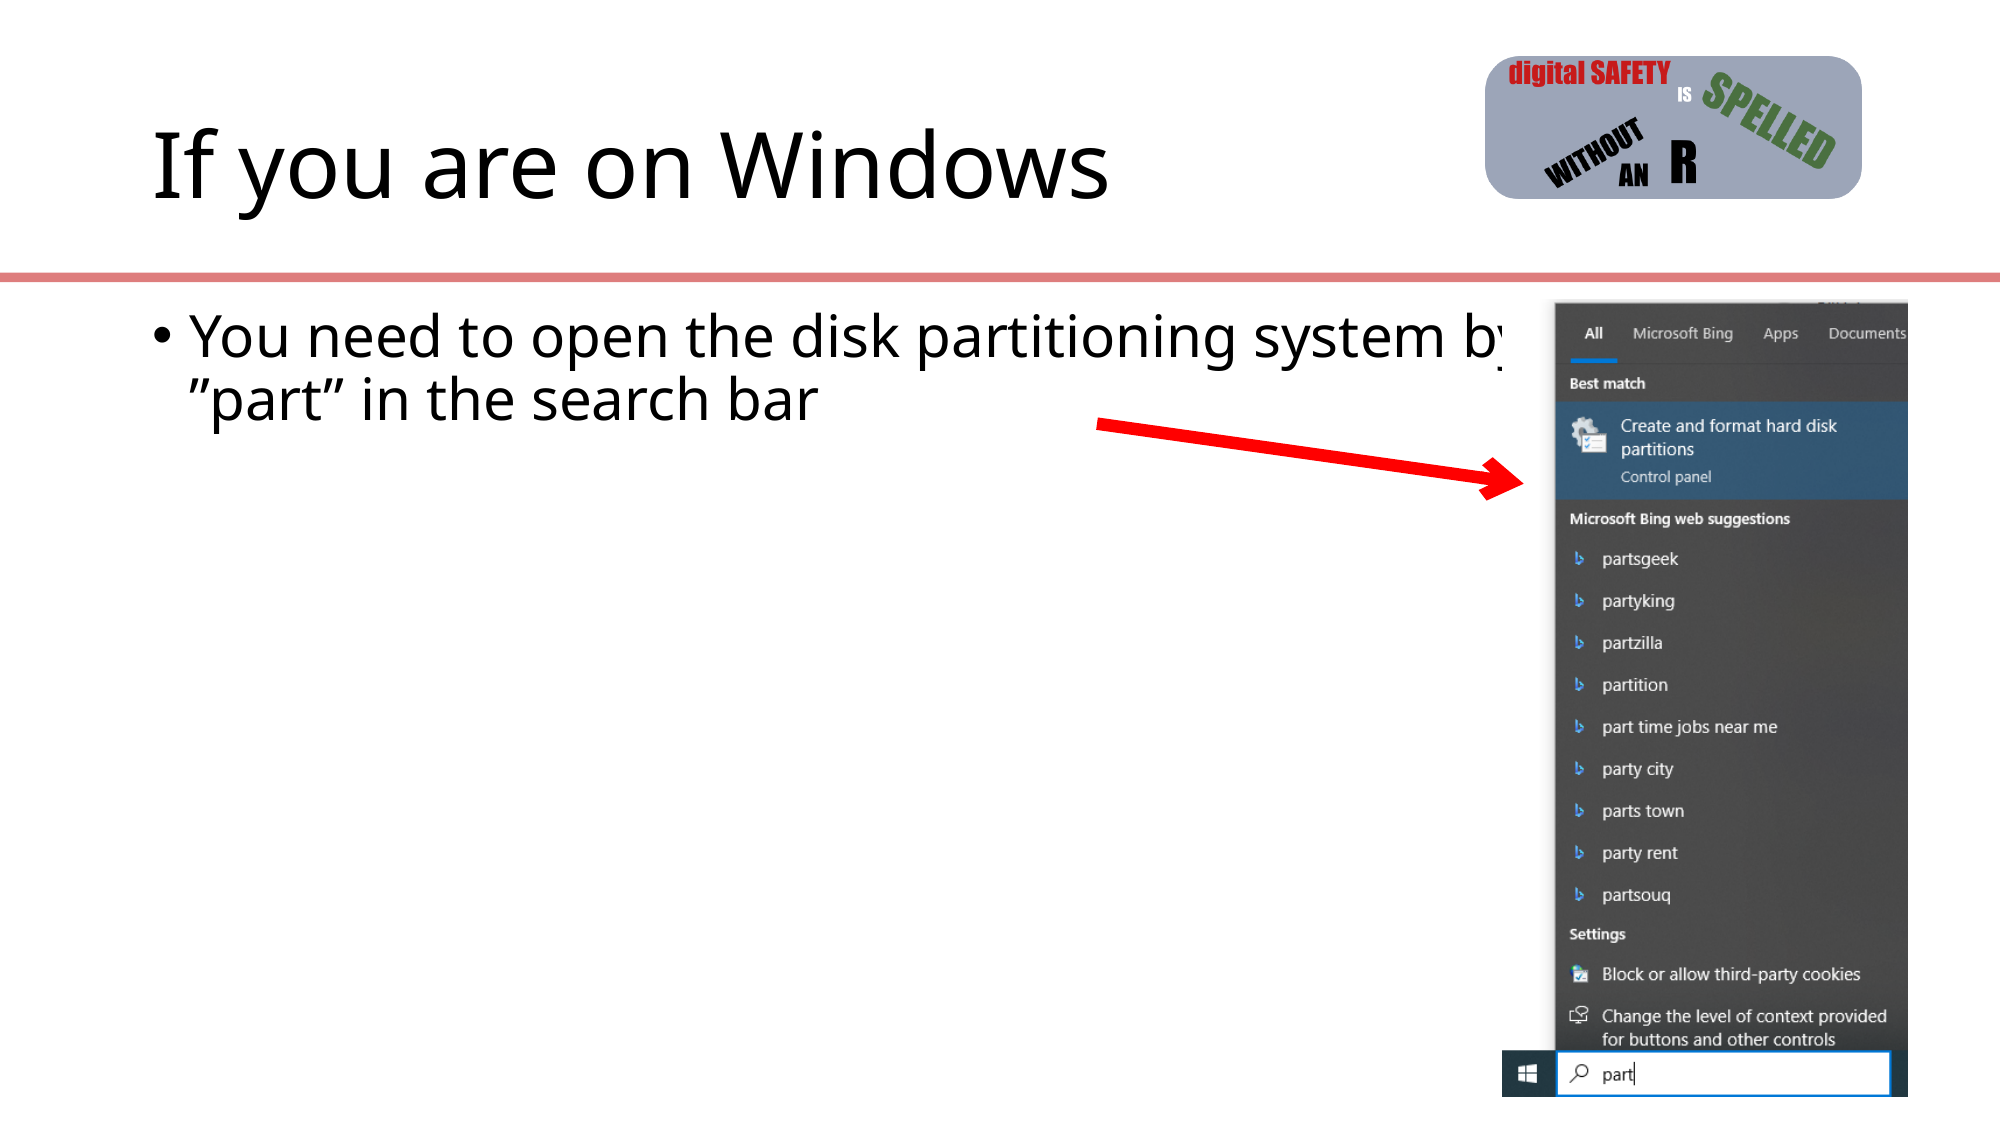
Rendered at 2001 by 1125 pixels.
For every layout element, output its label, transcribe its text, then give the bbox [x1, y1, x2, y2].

title If you are on Windows [137, 59, 1863, 278]
picture [1502, 299, 1908, 1097]
list You need to open the disk partitioning system by searching ”part” in the search bar [137, 299, 1502, 1014]
